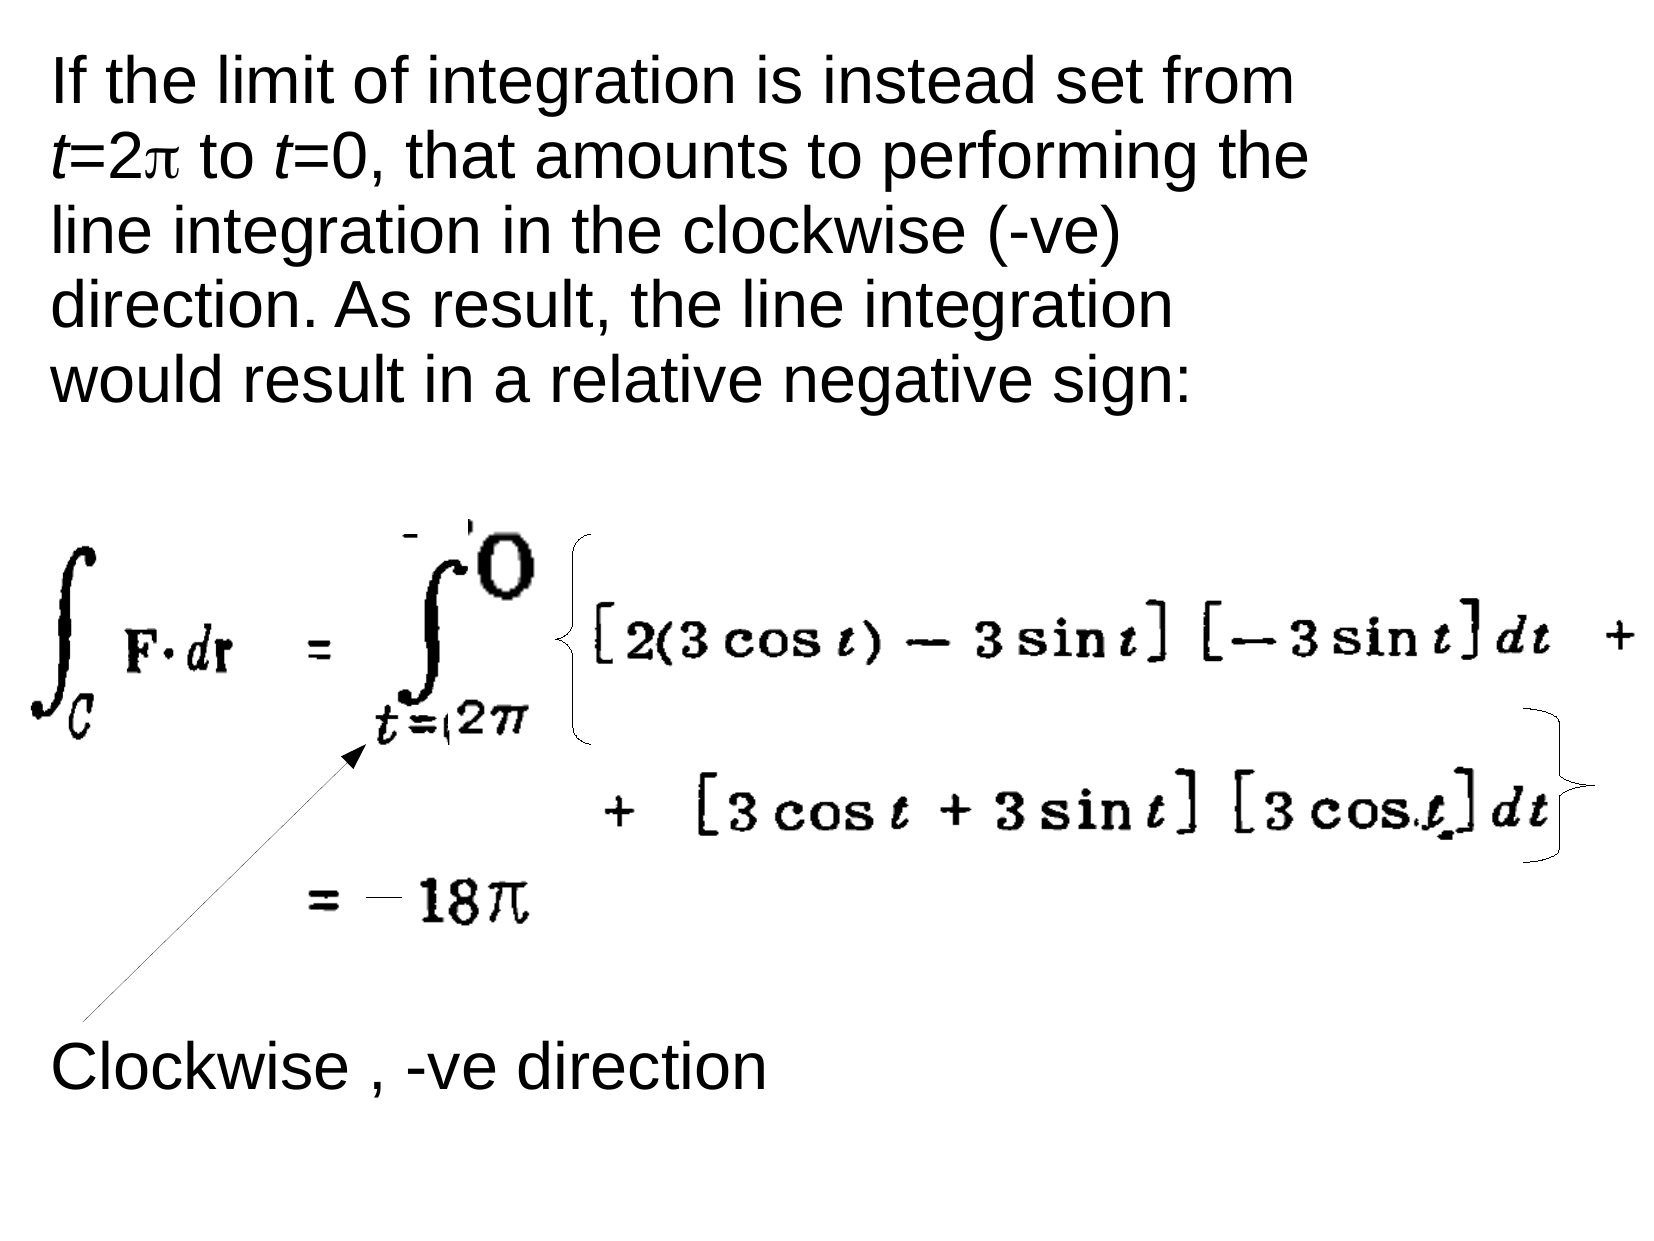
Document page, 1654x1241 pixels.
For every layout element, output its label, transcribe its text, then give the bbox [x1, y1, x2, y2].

text_box Clockwise , -ve direction [35, 1022, 969, 1146]
picture [306, 826, 556, 962]
picture [12, 519, 1654, 863]
text_box If the limit of integration is instead set from t=2p to t=0, that amounts to performing the line integration in the clockwise (-ve) direction. As result, the line integration would result in a relative negative sign: [35, 35, 1347, 425]
